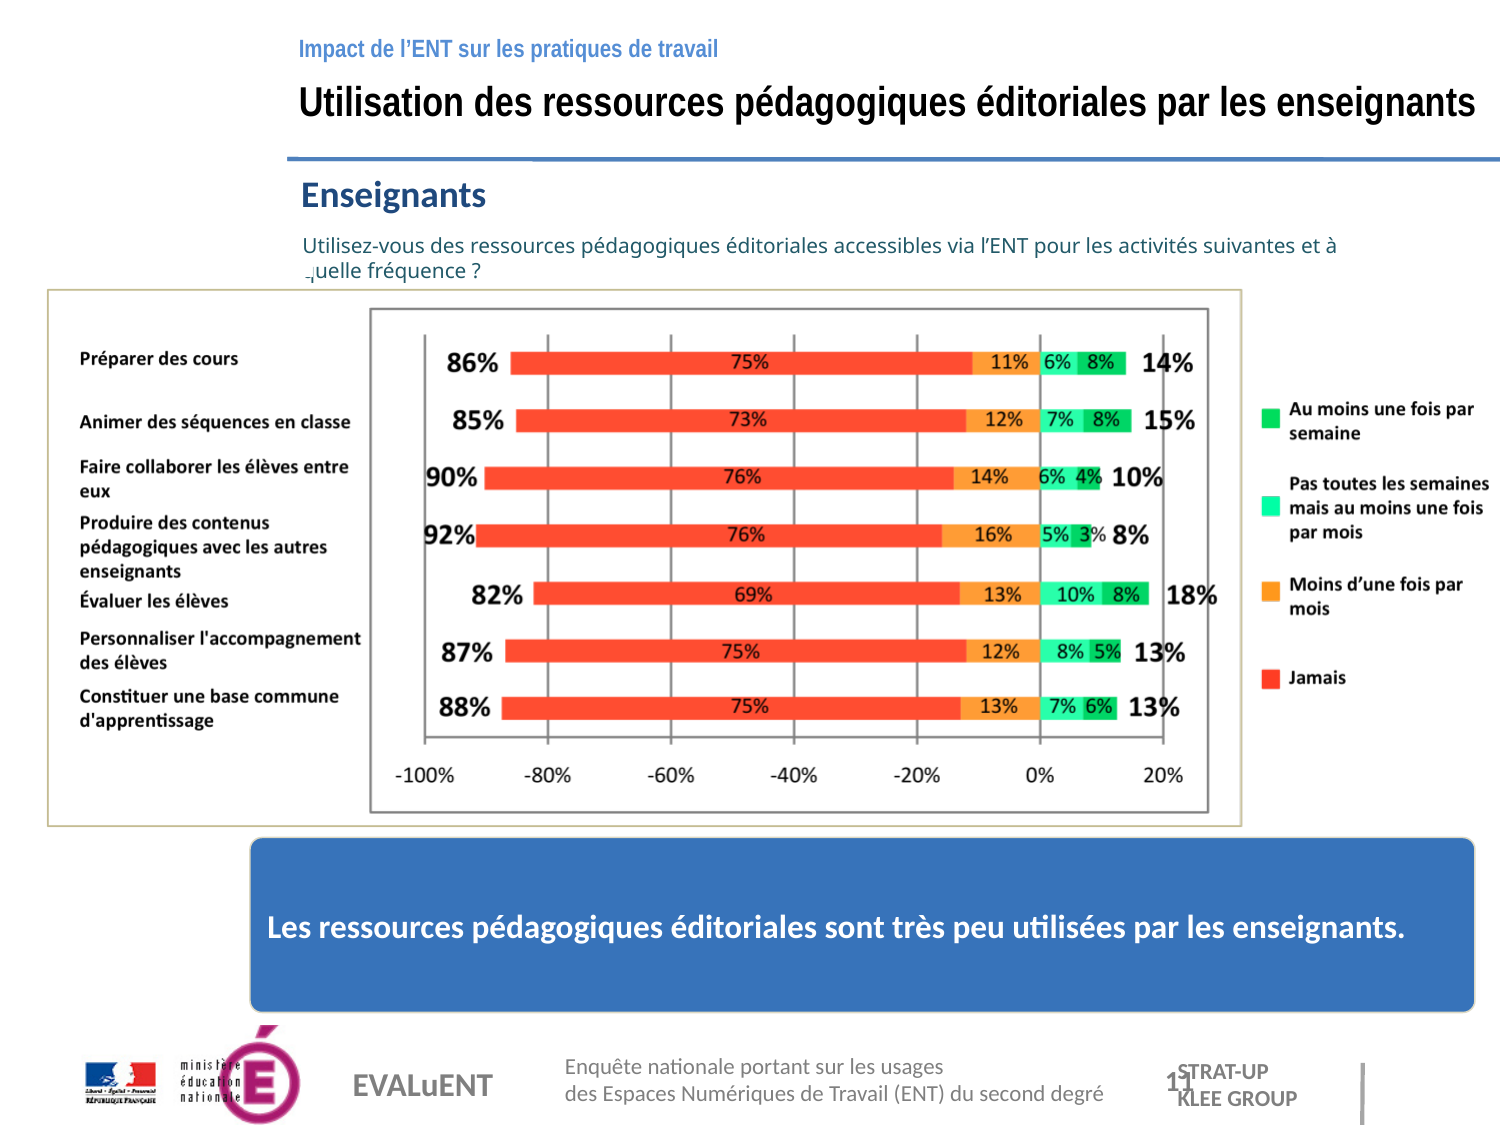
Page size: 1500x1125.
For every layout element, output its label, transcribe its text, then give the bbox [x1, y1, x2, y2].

text_box Enseignants [286, 162, 504, 224]
text_box Utilisez-vous des ressources pédagogiques éditoriales accessibles via l’ENT pour les activités suivantes et à quelle fréquence ? [287, 224, 1375, 287]
text_box Impact de l’ENT sur les pratiques de travail Utilisation des ressources pédagogiques éditoriales par les enseignants [284, 25, 1500, 100]
picture [46, 287, 1500, 828]
text_box [1074, 1050, 1426, 1110]
text_box Les ressources pédagogiques éditoriales sont très peu utilisées par les enseignants. [249, 837, 1475, 1013]
